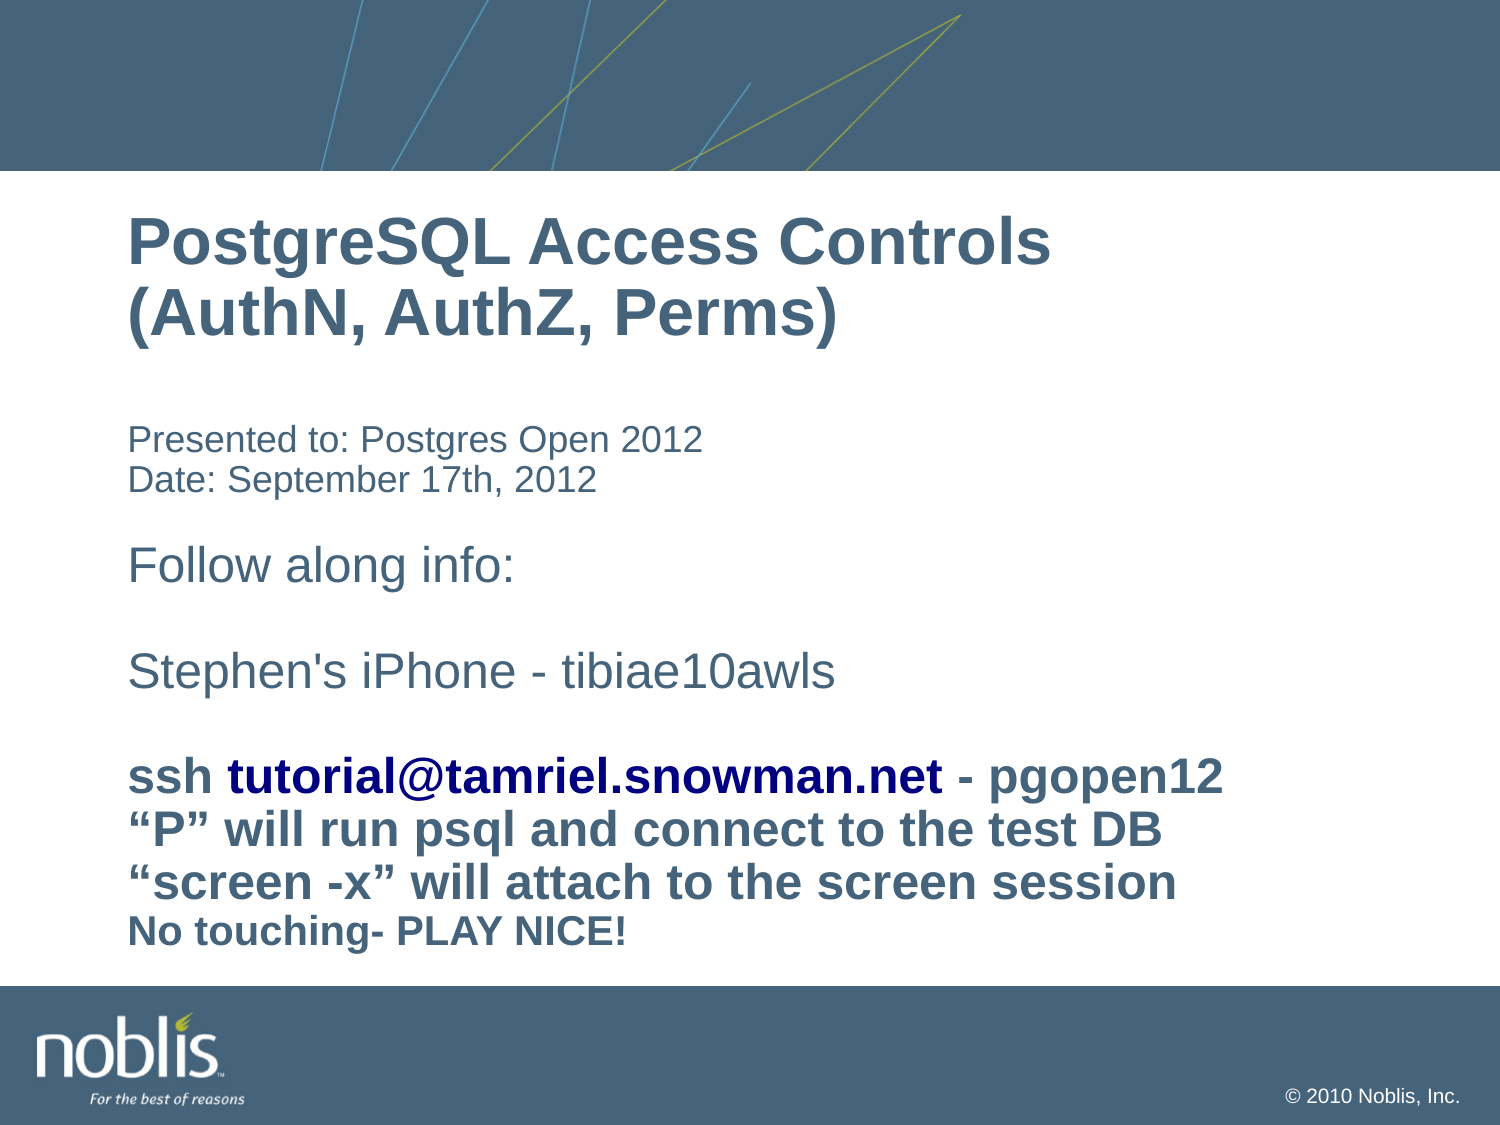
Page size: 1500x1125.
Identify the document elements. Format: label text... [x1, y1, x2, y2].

picture [0, 0, 1500, 171]
picture [0, 986, 1500, 1125]
title PostgreSQL Access Controls (AuthN, AuthZ, Perms) Presented to: Postgres Open 2012 Date: September 17th, 2012 Follow along info: Stephen's iPhone - tibiae10awls ssh tutorial@tamriel.snowman.net - pgopen12 “P” will run psql and connect to the test DB “screen -x” will attach to the screen session No touching- PLAY NICE! [112, 198, 1388, 964]
